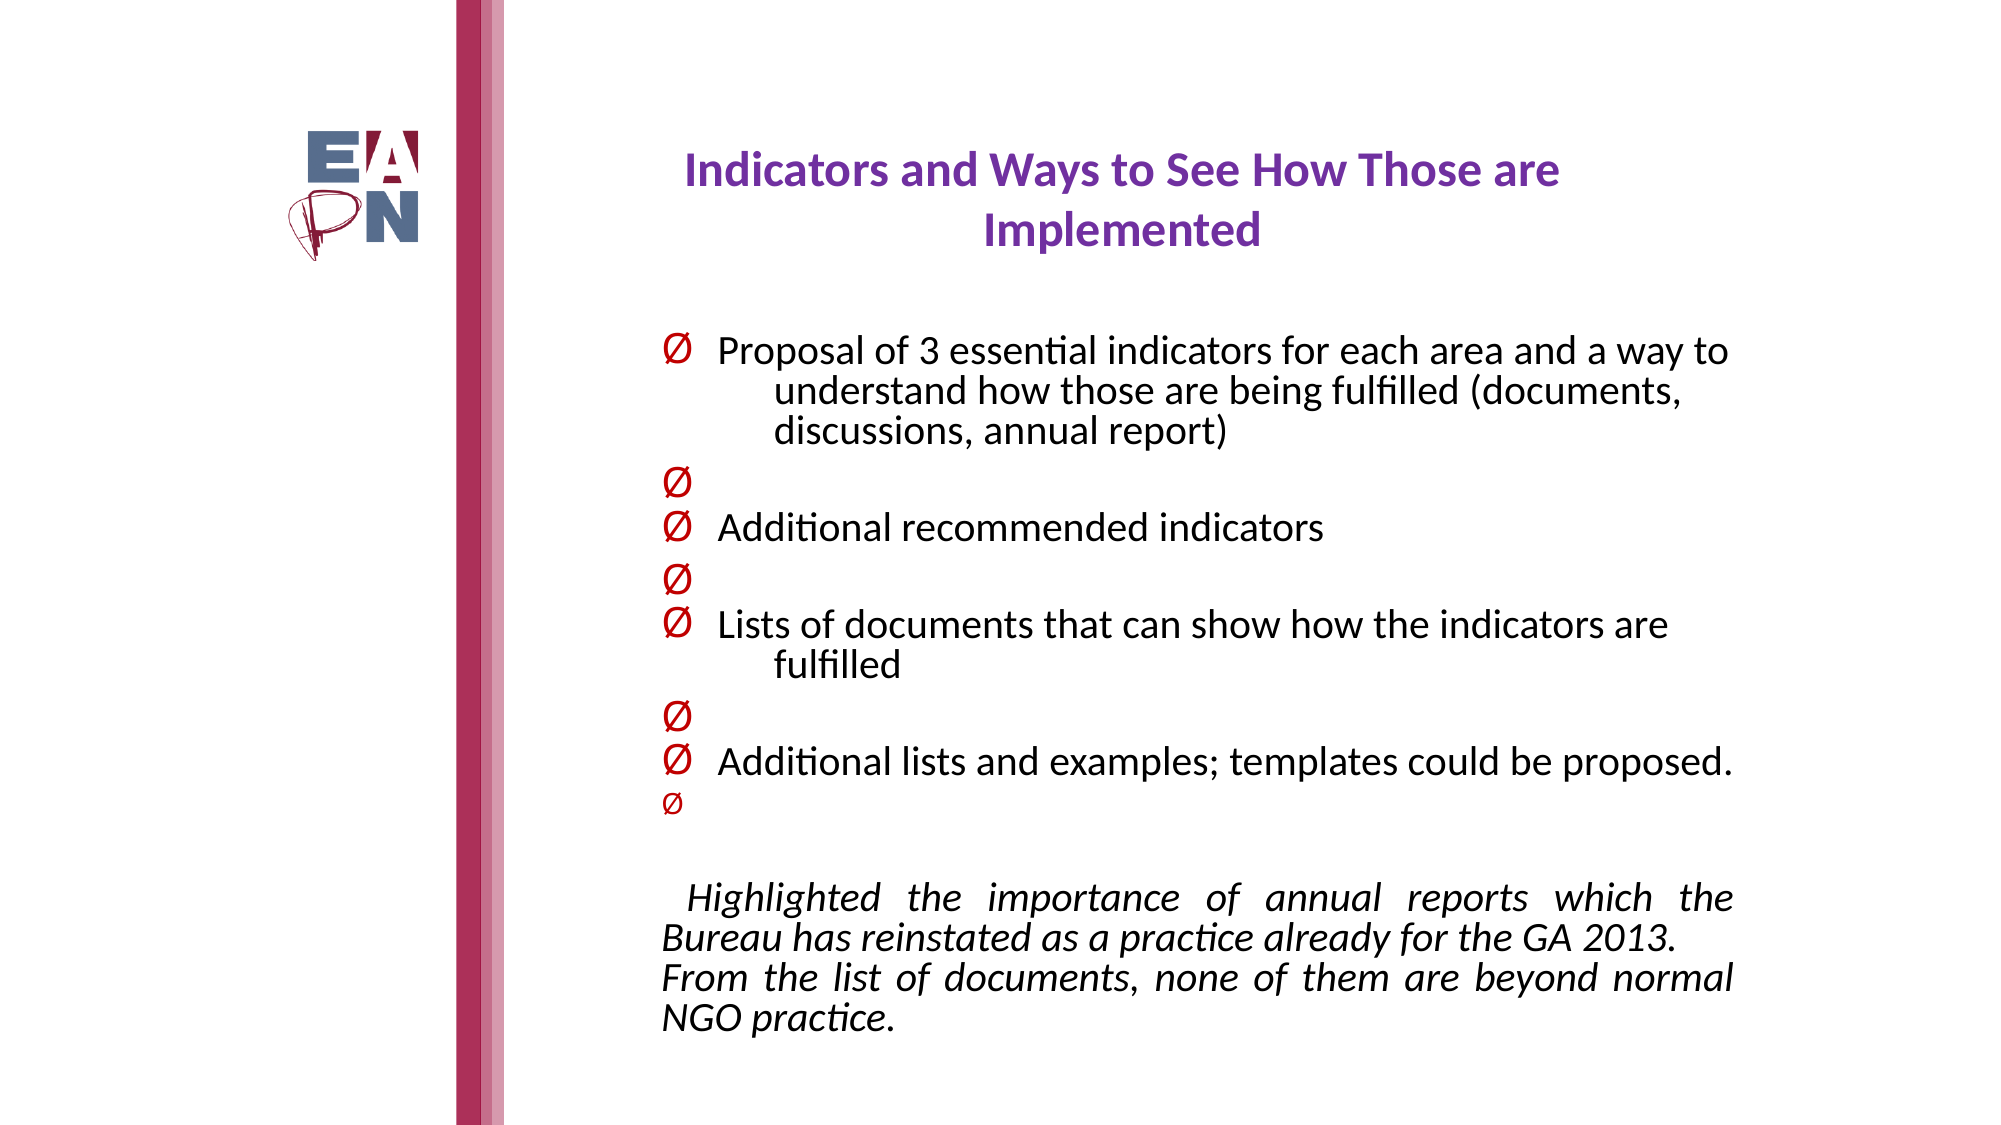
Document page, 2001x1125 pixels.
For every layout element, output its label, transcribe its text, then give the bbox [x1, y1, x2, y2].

text_box Indicators and Ways to See How Those are Implemented [574, 128, 1671, 264]
text_box Proposal of 3 essential indicators for each area and a way to understand how those are being fulfilled (documents, discussions, annual report) Additional recommended indicators Lists of documents that can show how the indicators are fulfilled Additional lists and examples; templates could be proposed. Highlighted the importance of annual reports which the Bureau has reinstated as a practice already for the GA 2013. From the list of documents, none of them are beyond normal NGO practice. [646, 325, 1750, 1065]
picture [280, 125, 435, 261]
text_box [456, 0, 504, 1125]
